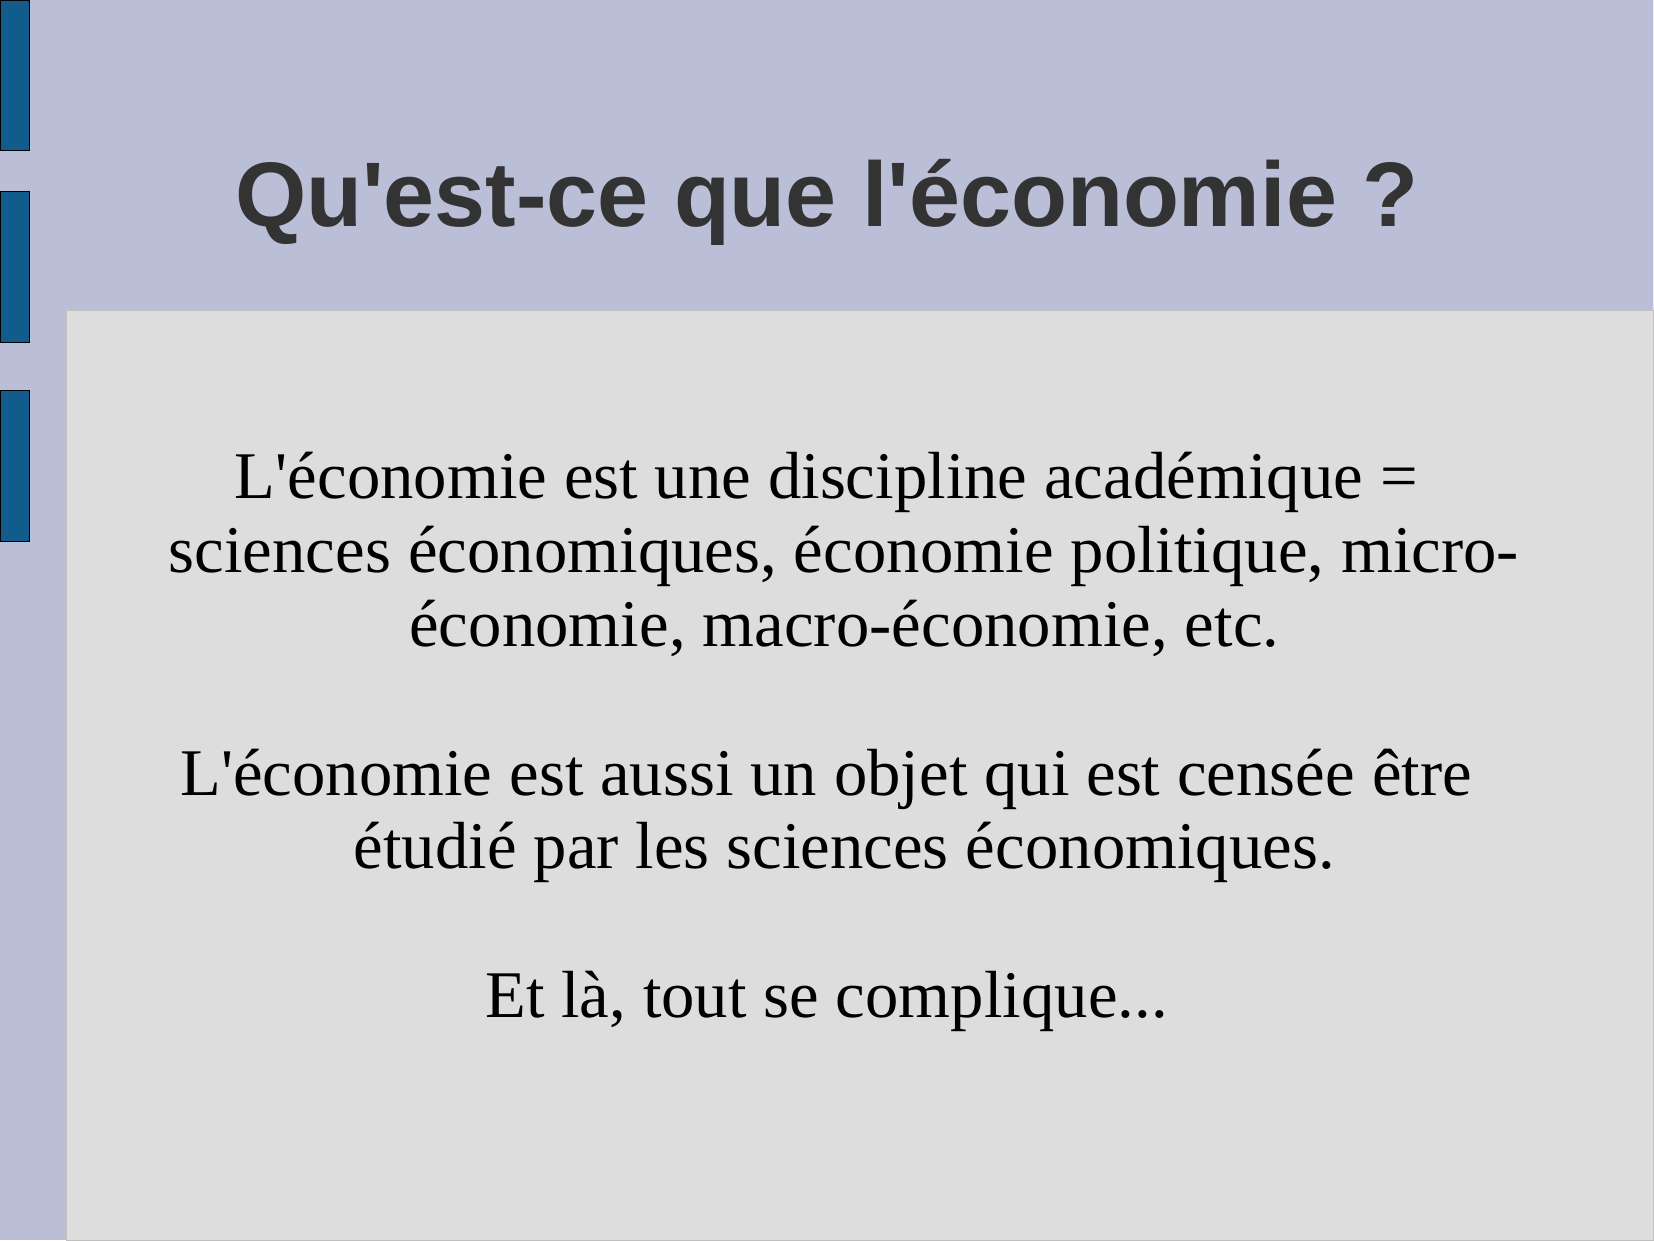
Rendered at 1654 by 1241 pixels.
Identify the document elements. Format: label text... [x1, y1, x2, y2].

title Qu'est-ce que l'économie ? [121, 98, 1534, 291]
subtitle L'économie est une discipline académique = sciences économiques, économie politique, micro-économie, macro-économie, etc. L'économie est aussi un objet qui est censée être étudié par les sciences économiques. Et là, tout se complique... [121, 352, 1534, 1119]
